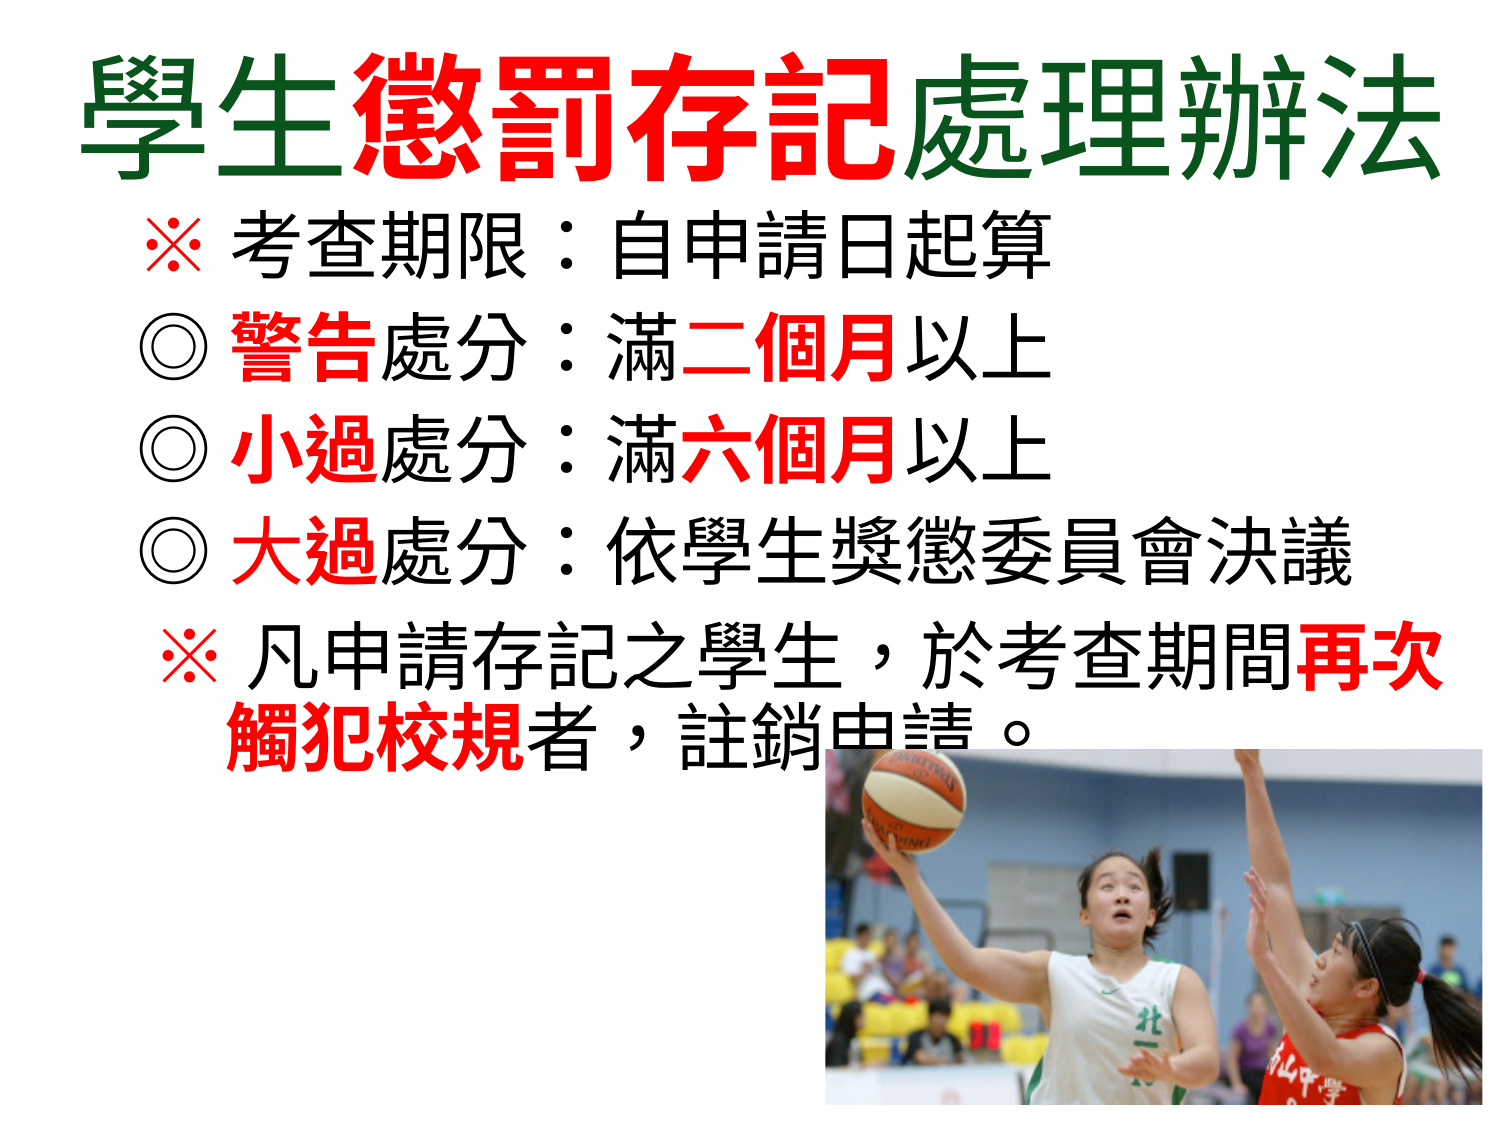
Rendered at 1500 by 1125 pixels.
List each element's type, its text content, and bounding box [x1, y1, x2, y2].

list ※考查期限：自申請日起算 ◎警告處分：滿二個月以上 ◎小過處分：滿六個月以上 ◎大過處分：依學生獎懲委員會決議 ※凡申請存記之學生，於考查期間再次觸犯校規者，註銷申請。 [64, 209, 1471, 941]
picture [825, 749, 1483, 1105]
text_box 學生懲罰存記處理辦法 [53, 20, 1471, 209]
